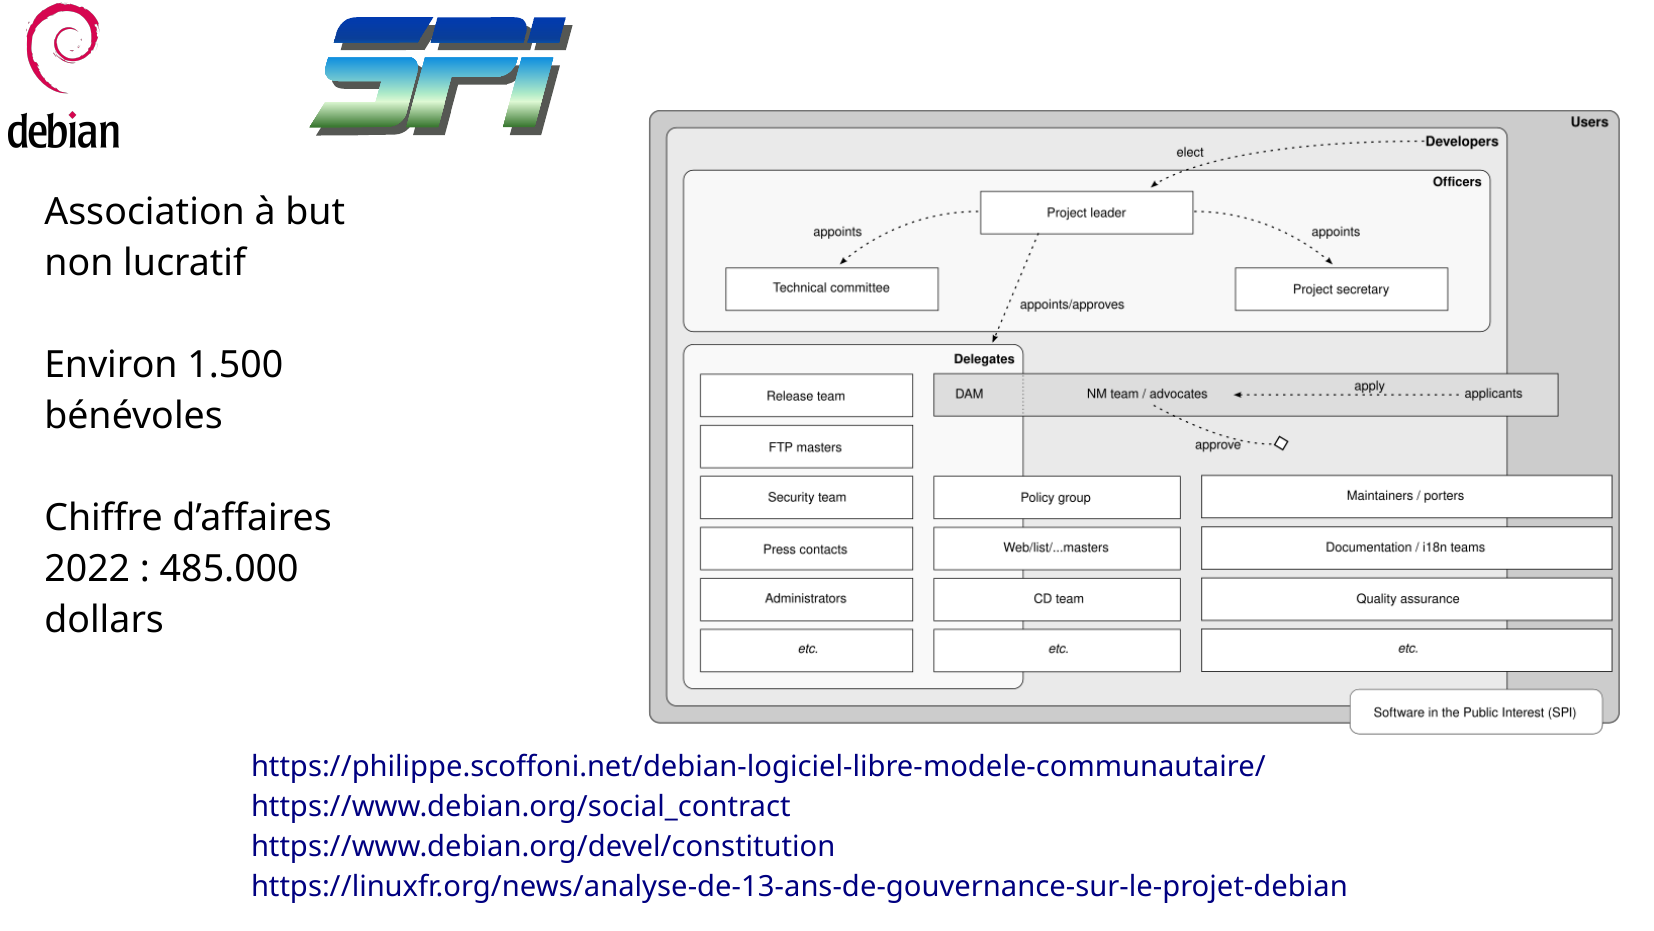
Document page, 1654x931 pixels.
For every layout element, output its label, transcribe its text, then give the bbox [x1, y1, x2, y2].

text_box Association à but non lucratif Environ 1.500 bénévoles Chiffre d’affaires 2022 : 485.000 dollars [29, 177, 384, 856]
picture [297, 9, 591, 148]
picture [8, 2, 119, 148]
text_box https://philippe.scoffoni.net/debian-logiciel-libre-modele-communautaire/ https://www.debian.org/social_contract https://www.debian.org/devel/constitution https://linuxfr.org/news/analyse-de-13-ans-de-gouvernance-sur-le-projet-debian [236, 738, 1565, 931]
picture [619, 88, 1654, 754]
